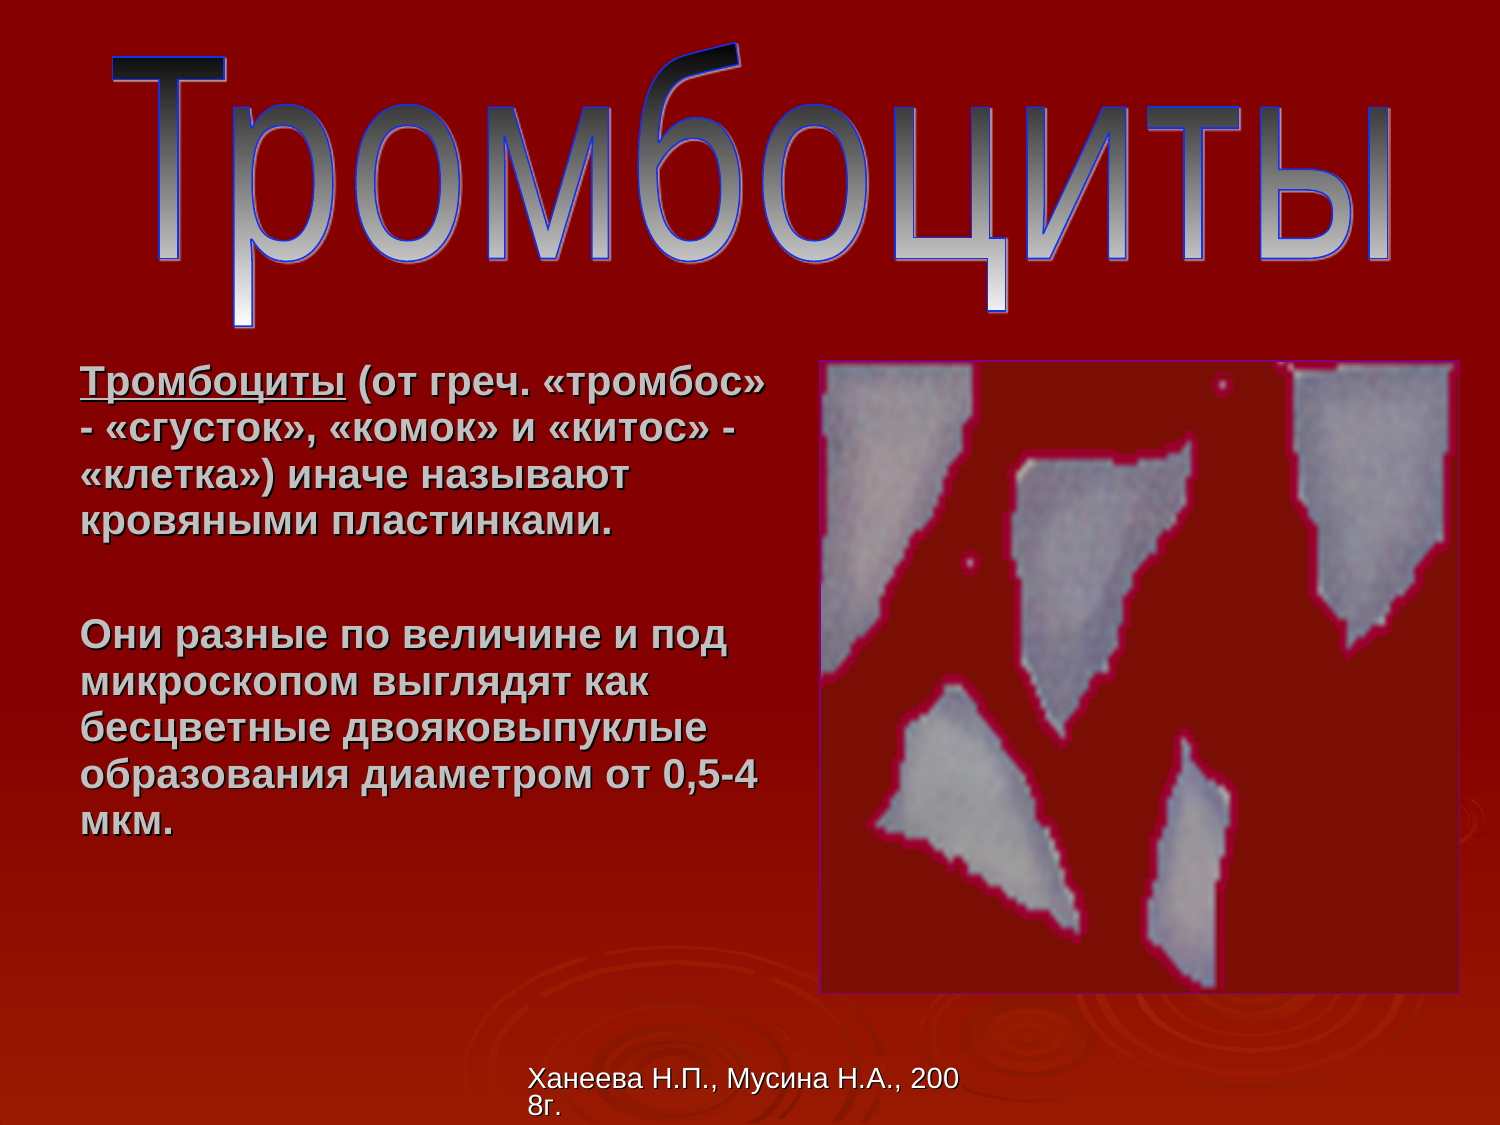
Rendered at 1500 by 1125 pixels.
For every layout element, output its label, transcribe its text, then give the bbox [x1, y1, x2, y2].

text_box Тромбоциты [1260, 107, 1351, 259]
text_box Тромбоциты [355, 104, 460, 262]
text_box Тромбоциты [638, 42, 740, 262]
text_box Тромбоциты [233, 104, 333, 327]
text_box Тромбоциты [1147, 107, 1239, 259]
text_box Тромбоциты [895, 107, 1006, 311]
picture [820, 361, 1459, 993]
text_box Тромбоциты [762, 104, 867, 262]
text_box Тромбоциты [112, 57, 225, 259]
list Тромбоциты (от греч. «тромбос» - «сгусток», «комок» и «китос» - «клетка») иначе называют кровяными пластинками. Они разные по величине и под микроскопом выглядят как бесцветные двояковыпуклые образования диаметром от 0,5-4 мкм. [64, 350, 786, 965]
text_box Тромбоциты [1369, 107, 1388, 259]
text_box Тромбоциты [488, 107, 609, 259]
text_box Тромбоциты [1027, 107, 1126, 259]
